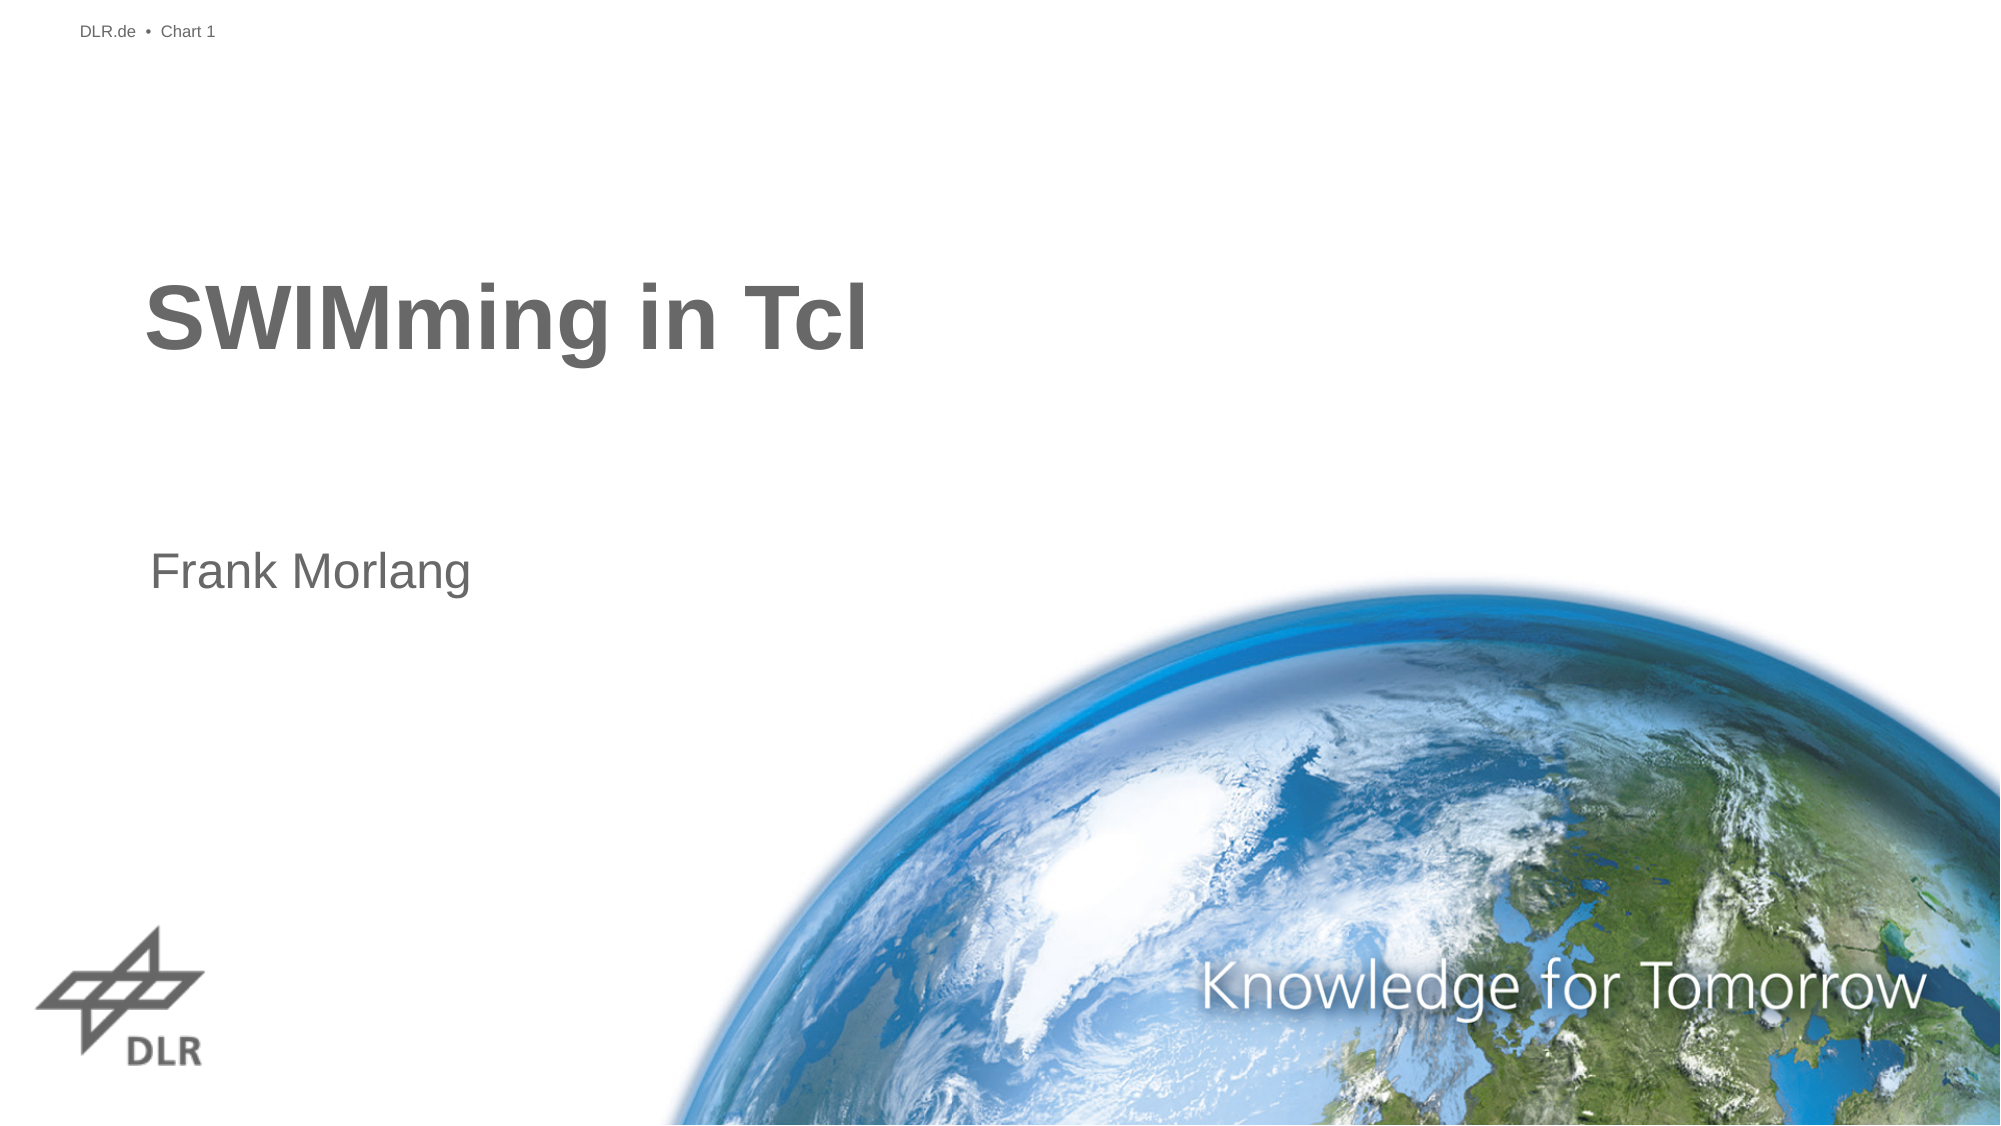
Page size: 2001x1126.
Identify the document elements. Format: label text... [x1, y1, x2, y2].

subtitle Frank Morlang [149, 538, 871, 728]
picture [0, 0, 2000, 1125]
title SWIMming in Tcl [144, 258, 1927, 380]
slide_number DLR.de • Chart <number> [79, 20, 251, 45]
